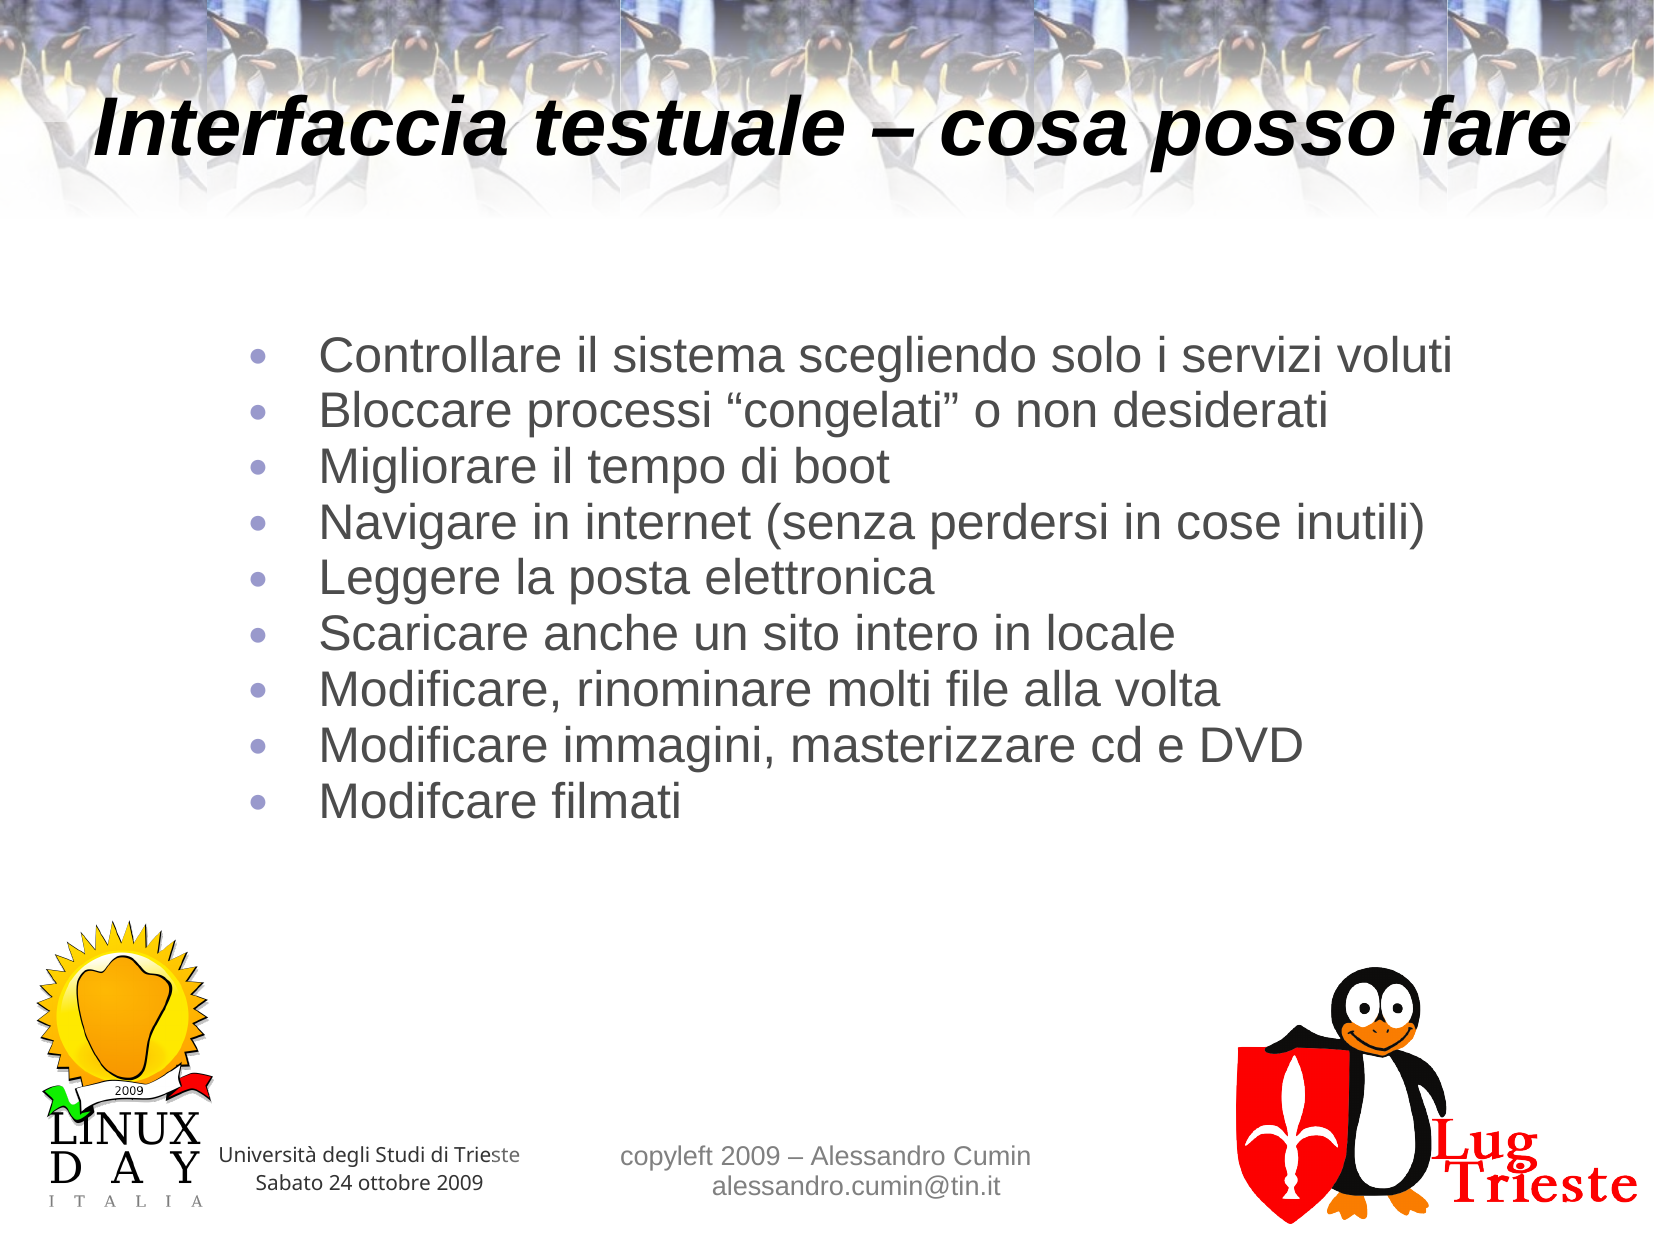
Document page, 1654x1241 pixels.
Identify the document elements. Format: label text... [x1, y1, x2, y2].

picture [1236, 967, 1637, 1224]
title Interfaccia testuale – cosa posso fare [54, 22, 1614, 230]
list Controllare il sistema scegliendo solo i servizi voluti Bloccare processi “congelati” o non desiderati Migliorare il tempo di boot Navigare in internet (senza perdersi in cose inutili) Leggere la posta elettronica Scaricare anche un sito intero in locale Modificare, rinominare molti file alla volta Modificare immagini, masterizzare cd e DVD Modifcare filmati [141, 252, 1568, 1015]
picture [36, 920, 214, 1207]
